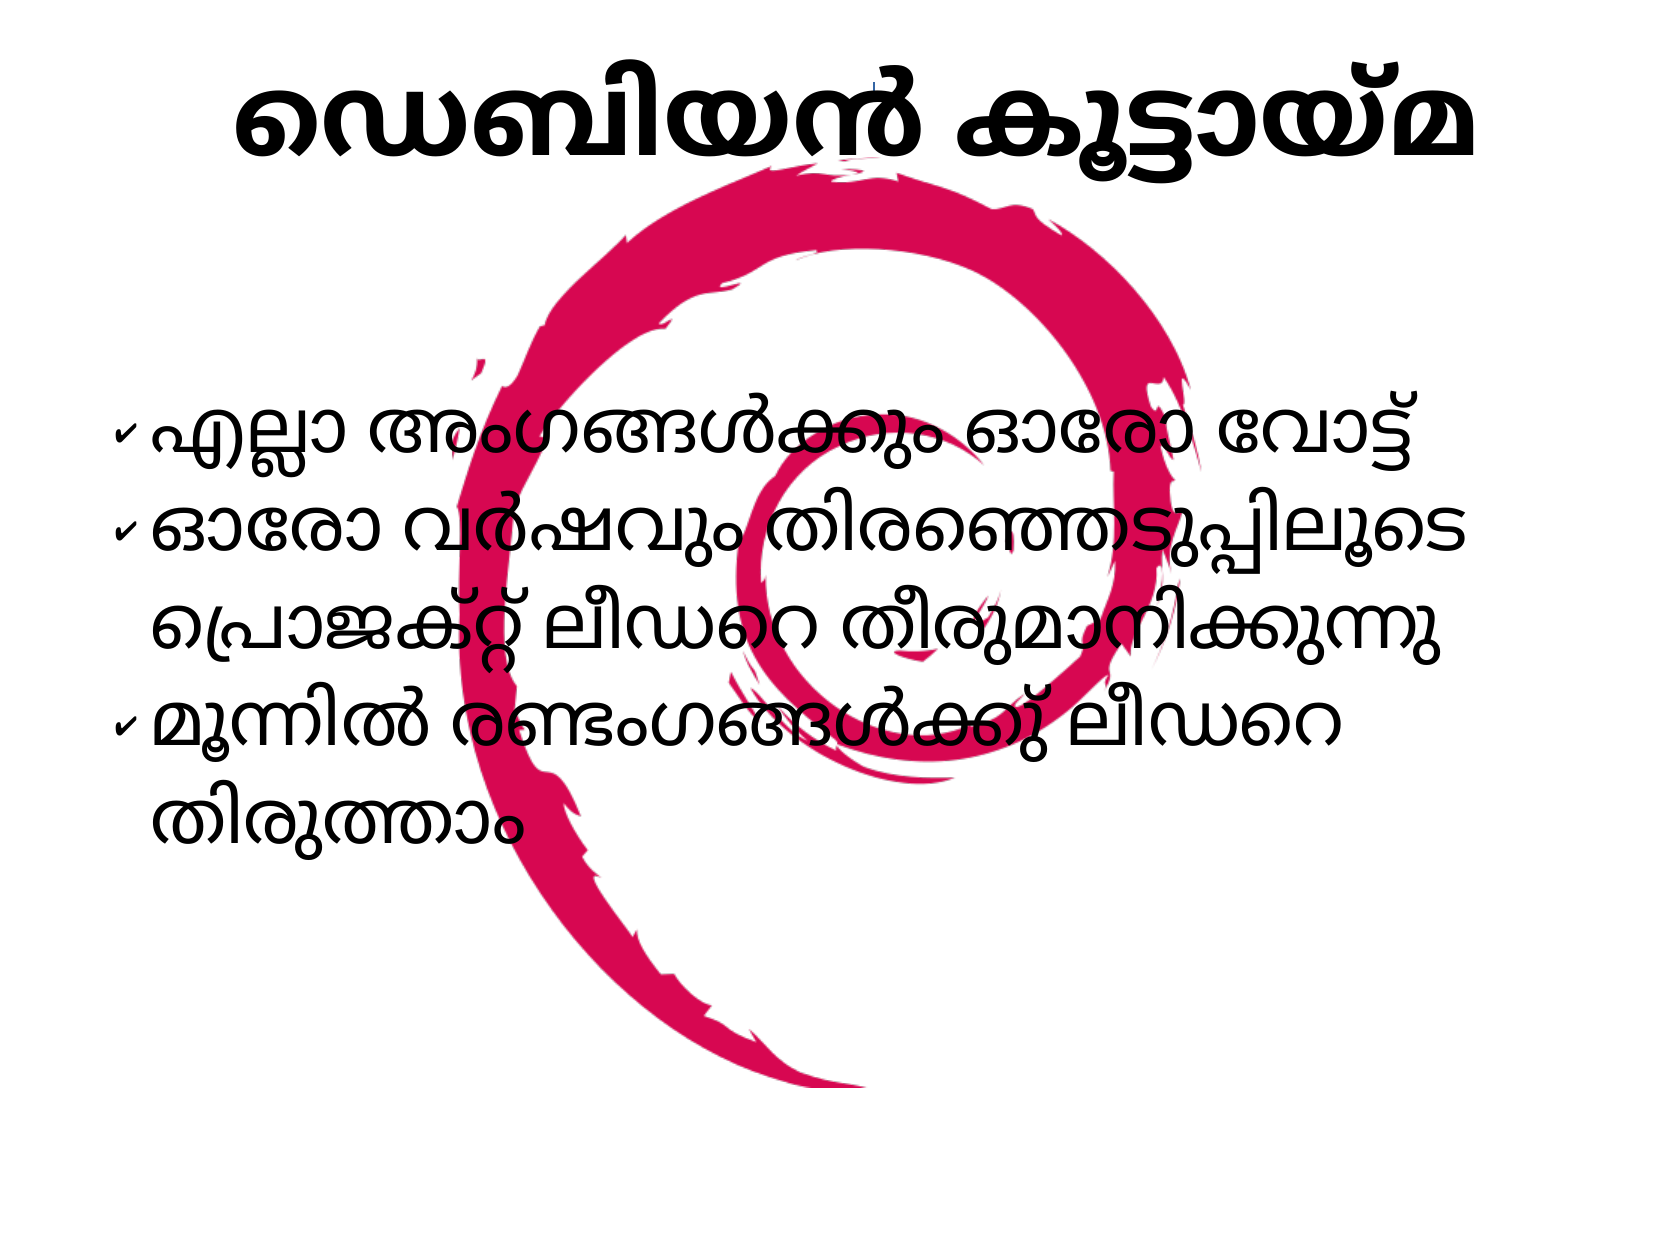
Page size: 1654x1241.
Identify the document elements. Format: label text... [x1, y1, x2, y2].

text_box ഡെബിയന്‍ കൂട്ടായ്മ [118, 47, 1595, 343]
picture [0, 157, 1654, 1088]
text_box എല്ലാ അംഗങ്ങള്‍ക്കും ഓരോ വോട്ട് ഓരോ വര്‍ഷവും തിരഞ്ഞെടുപ്പിലൂടെ പ്രൊജക്റ്റ് ലീഡറെ തീരുമാനിക്കുന്നു മൂന്നില്‍ രണ്ടംഗങ്ങള്‍ക്കു് ലീഡറെ തിരുത്താം [100, 377, 1642, 768]
